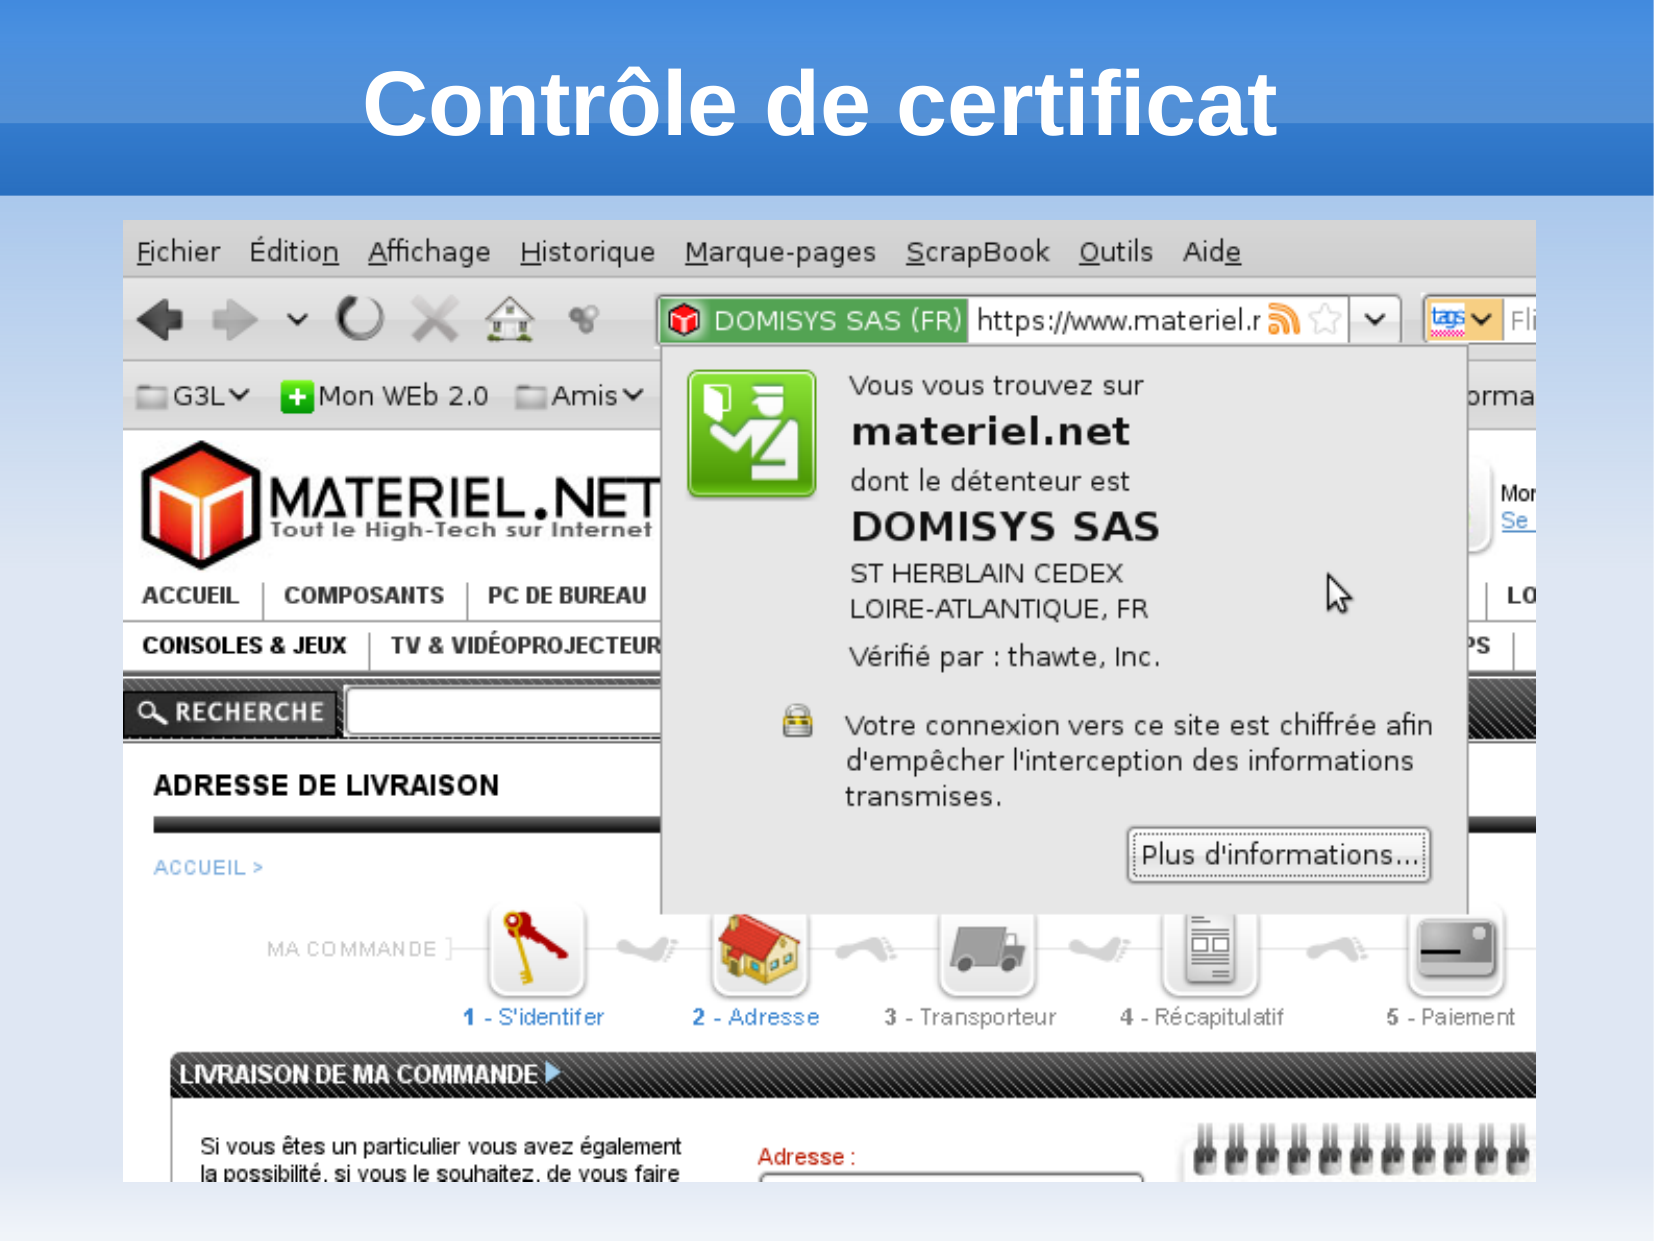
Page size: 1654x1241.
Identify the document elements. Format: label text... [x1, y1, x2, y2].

picture [0, 0, 1654, 1241]
title Contrôle de certificat [76, 7, 1565, 200]
